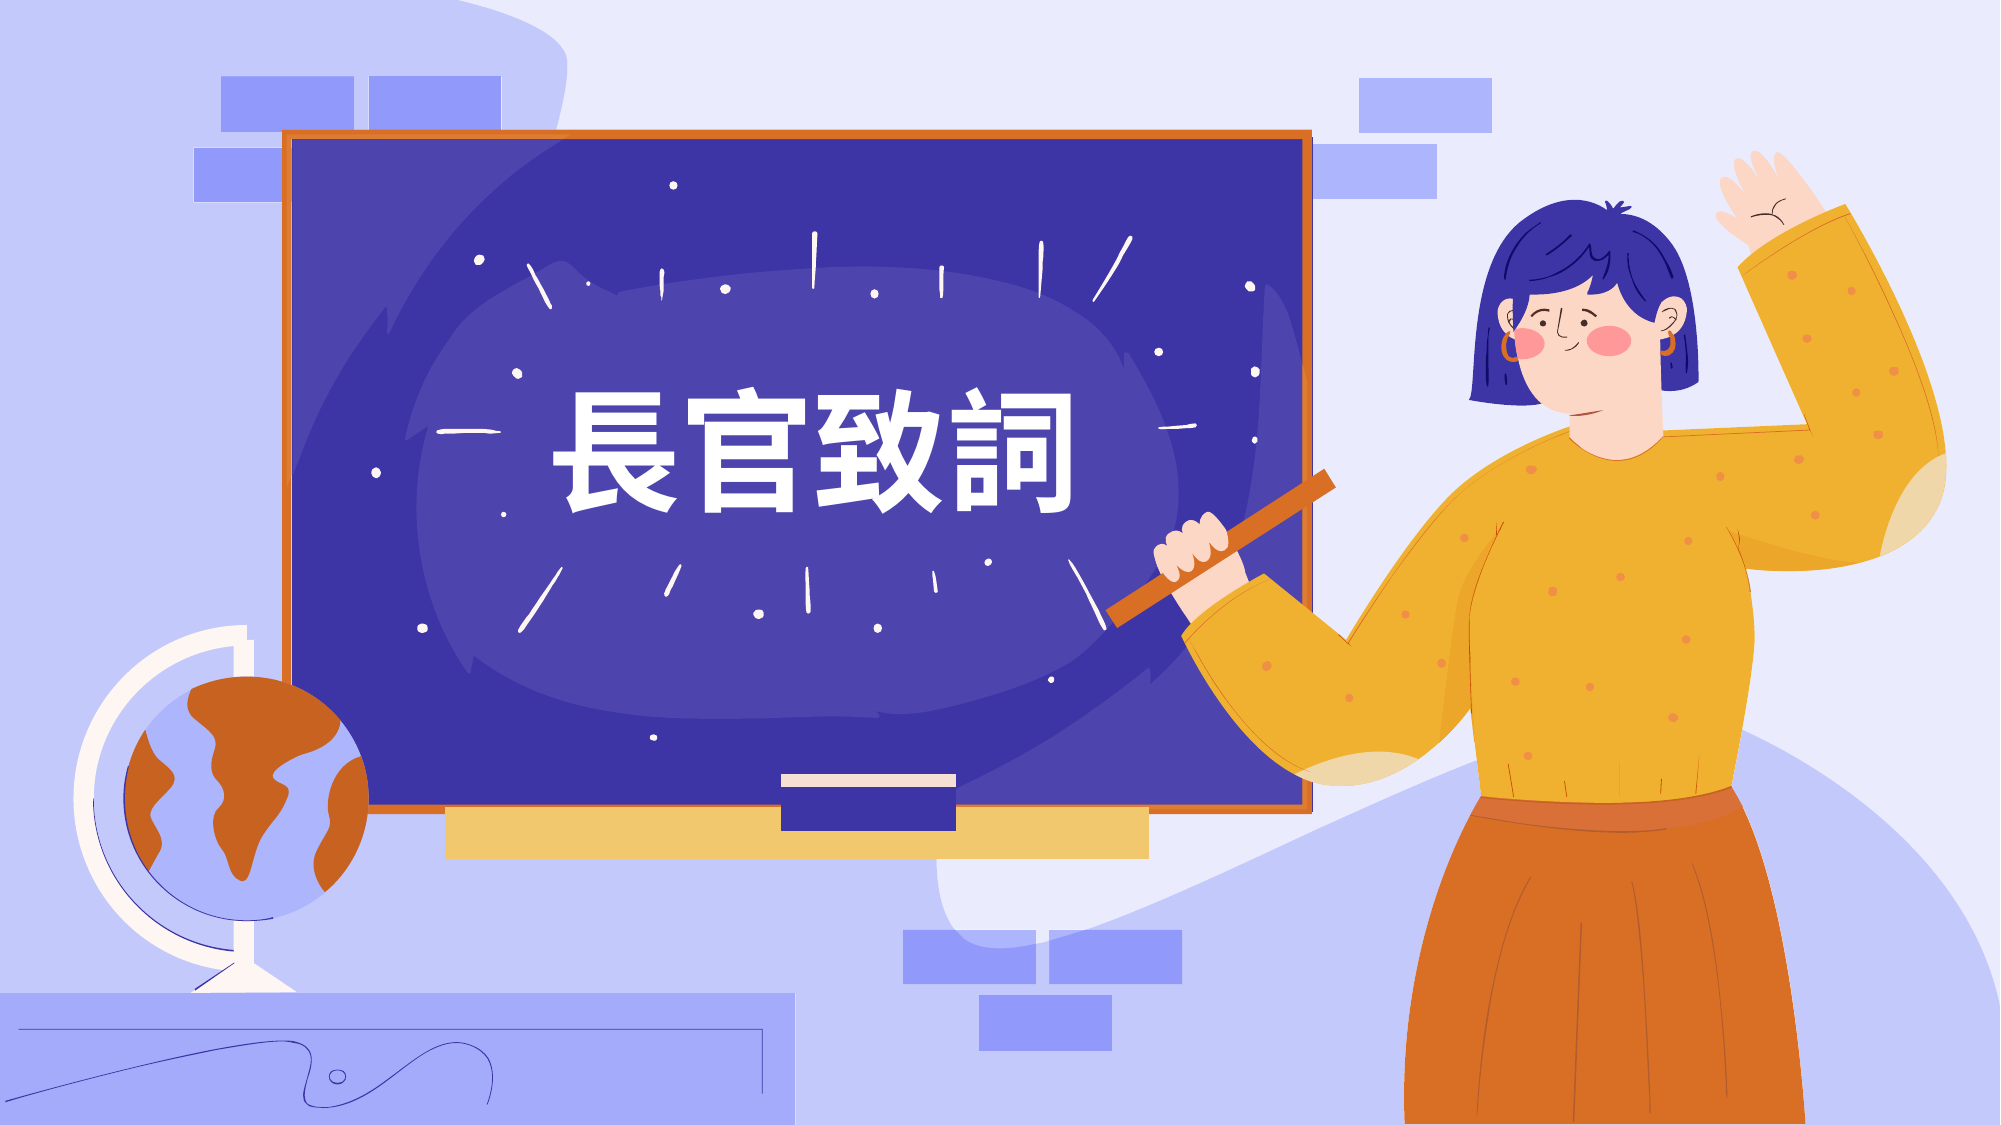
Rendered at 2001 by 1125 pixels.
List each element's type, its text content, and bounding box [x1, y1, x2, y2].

text_box [0, 0, 2000, 1125]
title 長官致詞 [503, 353, 1125, 543]
